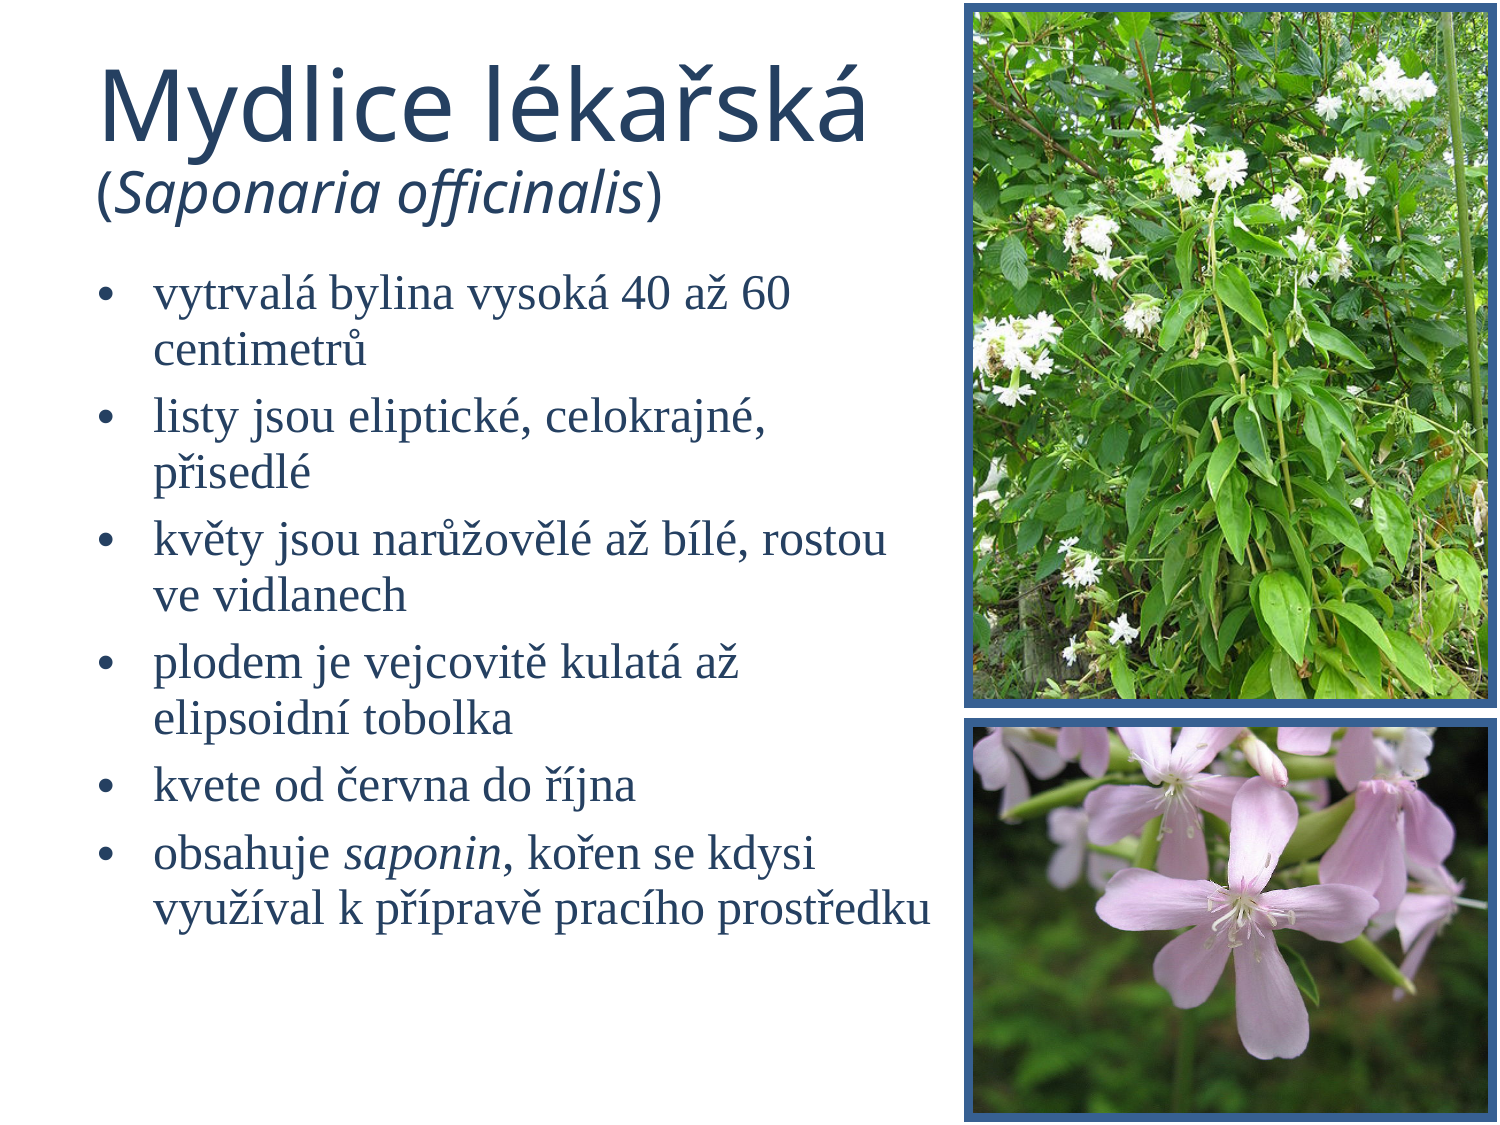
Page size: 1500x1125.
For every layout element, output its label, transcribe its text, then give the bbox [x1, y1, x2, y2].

list vytrvalá bylina vysoká 40 až 60 centimetrů listy jsou eliptické, celokrajné, přisedlé květy jsou narůžovělé až bílé, rostou ve vidlanech plodem je vejcovitě kulatá až elipsoidní tobolka kvete od června do října obsahuje saponin, kořen se kdysi využíval k přípravě pracího prostředku [82, 257, 950, 1067]
picture [972, 11, 1489, 700]
text_box Mydlice lékařská (Saponaria officinalis) [81, 46, 964, 235]
picture [972, 726, 1489, 1114]
